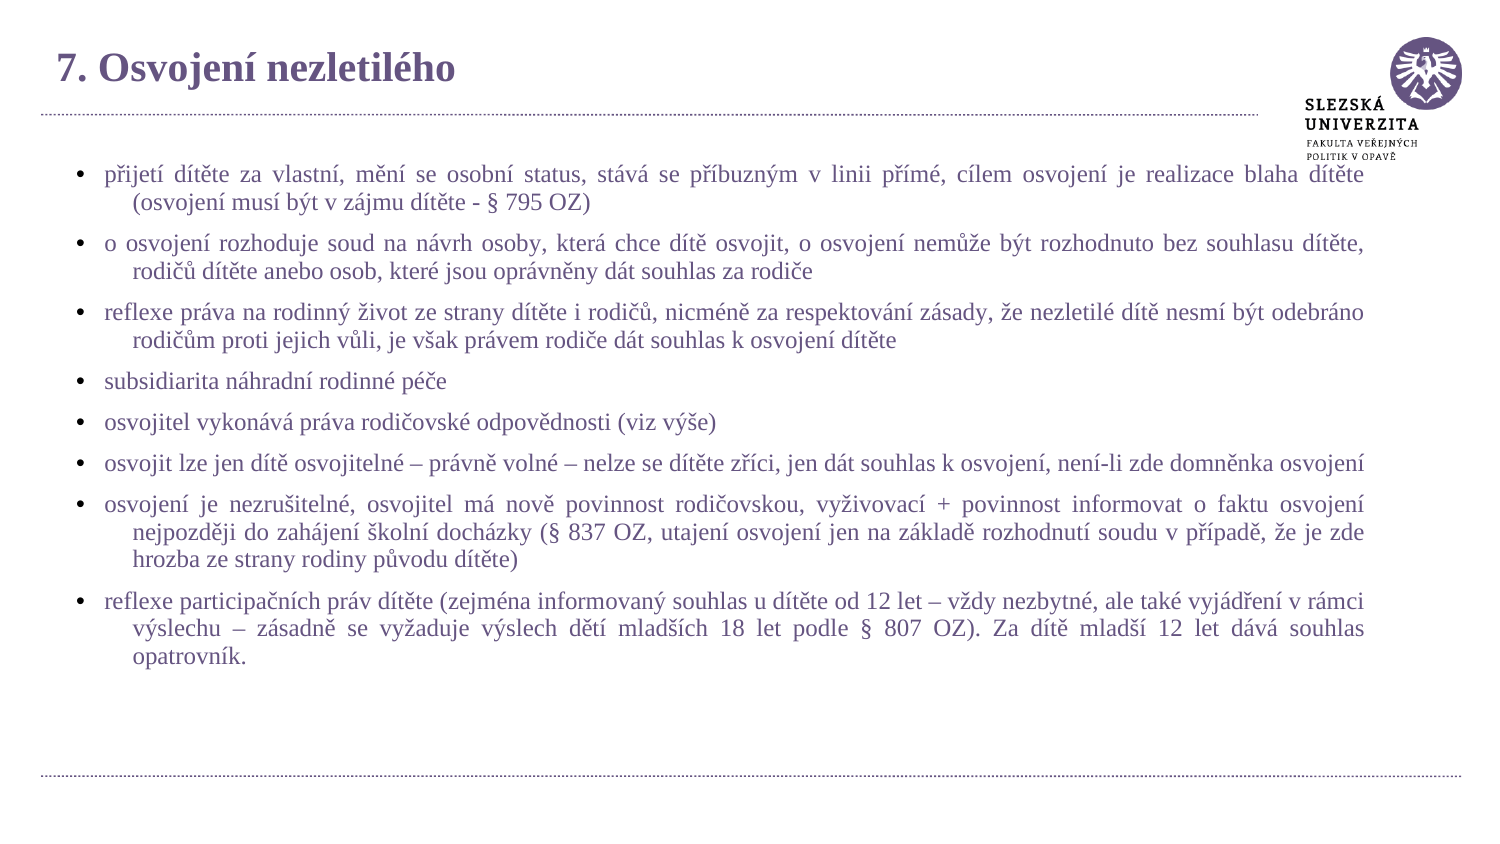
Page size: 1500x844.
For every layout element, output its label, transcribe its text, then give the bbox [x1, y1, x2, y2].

text_box přijetí dítěte za vlastní, mění se osobní status, stává se příbuzným v linii přímé, cílem osvojení je realizace blaha dítěte (osvojení musí být v zájmu dítěte - § 795 OZ) o osvojení rozhoduje soud na návrh osoby, která chce dítě osvojit, o osvojení nemůže být rozhodnuto bez souhlasu dítěte, rodičů dítěte anebo osob, které jsou oprávněny dát souhlas za rodiče reflexe práva na rodinný život ze strany dítěte i rodičů, nicméně za respektování zásady, že nezletilé dítě nesmí být odebráno rodičům proti jejich vůli, je však právem rodiče dát souhlas k osvojení dítěte subsidiarita náhradní rodinné péče osvojitel vykonává práva rodičovské odpovědnosti (viz výše) osvojit lze jen dítě osvojitelné – právně volné – nelze se dítěte zříci, jen dát souhlas k osvojení, není-li zde domněnka osvojení osvojení je nezrušitelné, osvojitel má nově povinnost rodičovskou, vyživovací + povinnost informovat o faktu osvojení nejpozději do zahájení školní docházky (§ 837 OZ, utajení osvojení jen na základě rozhodnutí soudu v případě, že je zde hrozba ze strany rodiny původu dítěte) reflexe participačních práv dítěte (zejména informovaný souhlas u dítěte od 12 let – vždy nezbytné, ale také vyjádření v rámci výslechu – zásadně se vyžaduje výslech dětí mladších 18 let podle § 807 OZ). Za dítě mladší 12 let dává souhlas opatrovník. [61, 152, 1382, 775]
title 7. Osvojení nezletilého [41, 32, 1220, 116]
